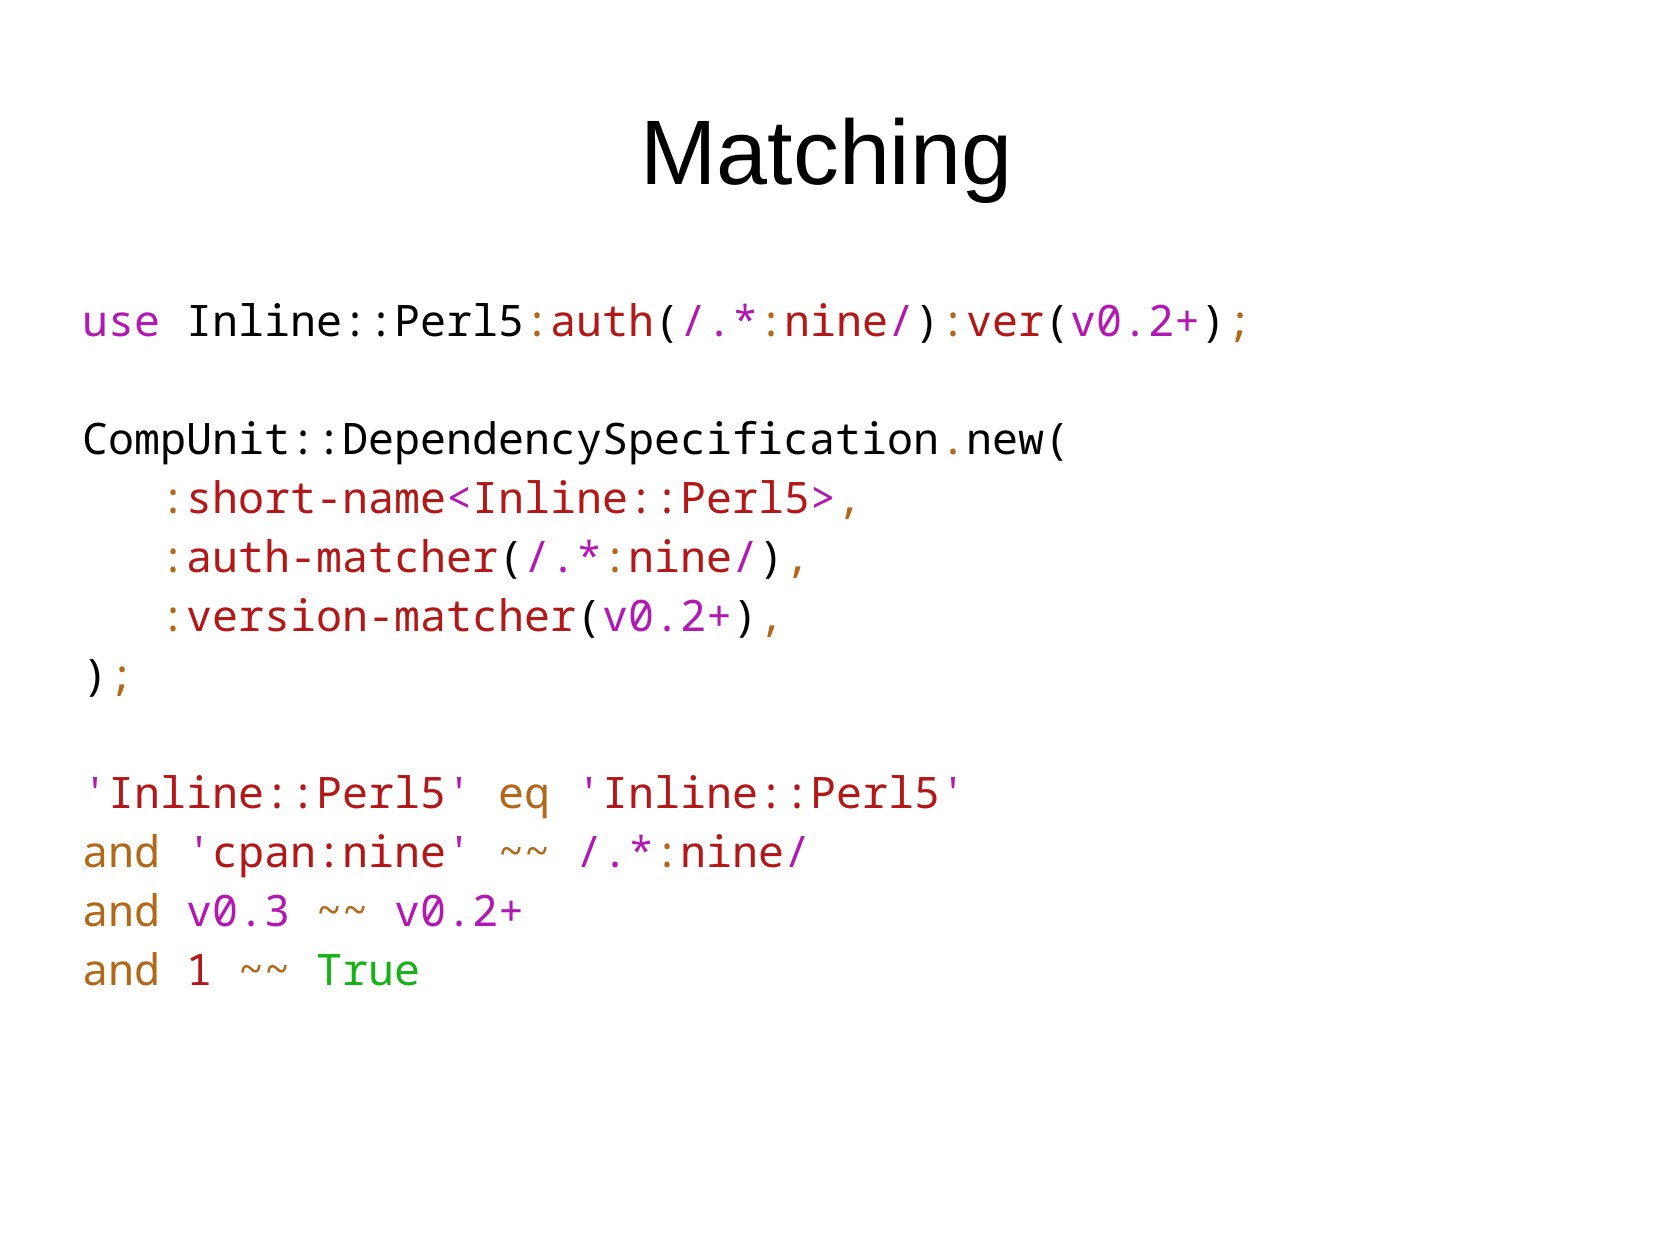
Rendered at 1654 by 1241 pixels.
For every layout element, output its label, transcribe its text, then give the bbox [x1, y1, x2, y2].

list use Inline::Perl5:auth(/.*:nine/):ver(v0.2+); CompUnit::DependencySpecification.new( :short-name<Inline::Perl5>, :auth-matcher(/.*:nine/), :version-matcher(v0.2+), ); 'Inline::Perl5' eq 'Inline::Perl5' and 'cpan:nine' ~~ /.*:nine/ and v0.3 ~~ v0.2+ and 1 ~~ True [82, 290, 1571, 1010]
title Matching [82, 49, 1571, 257]
